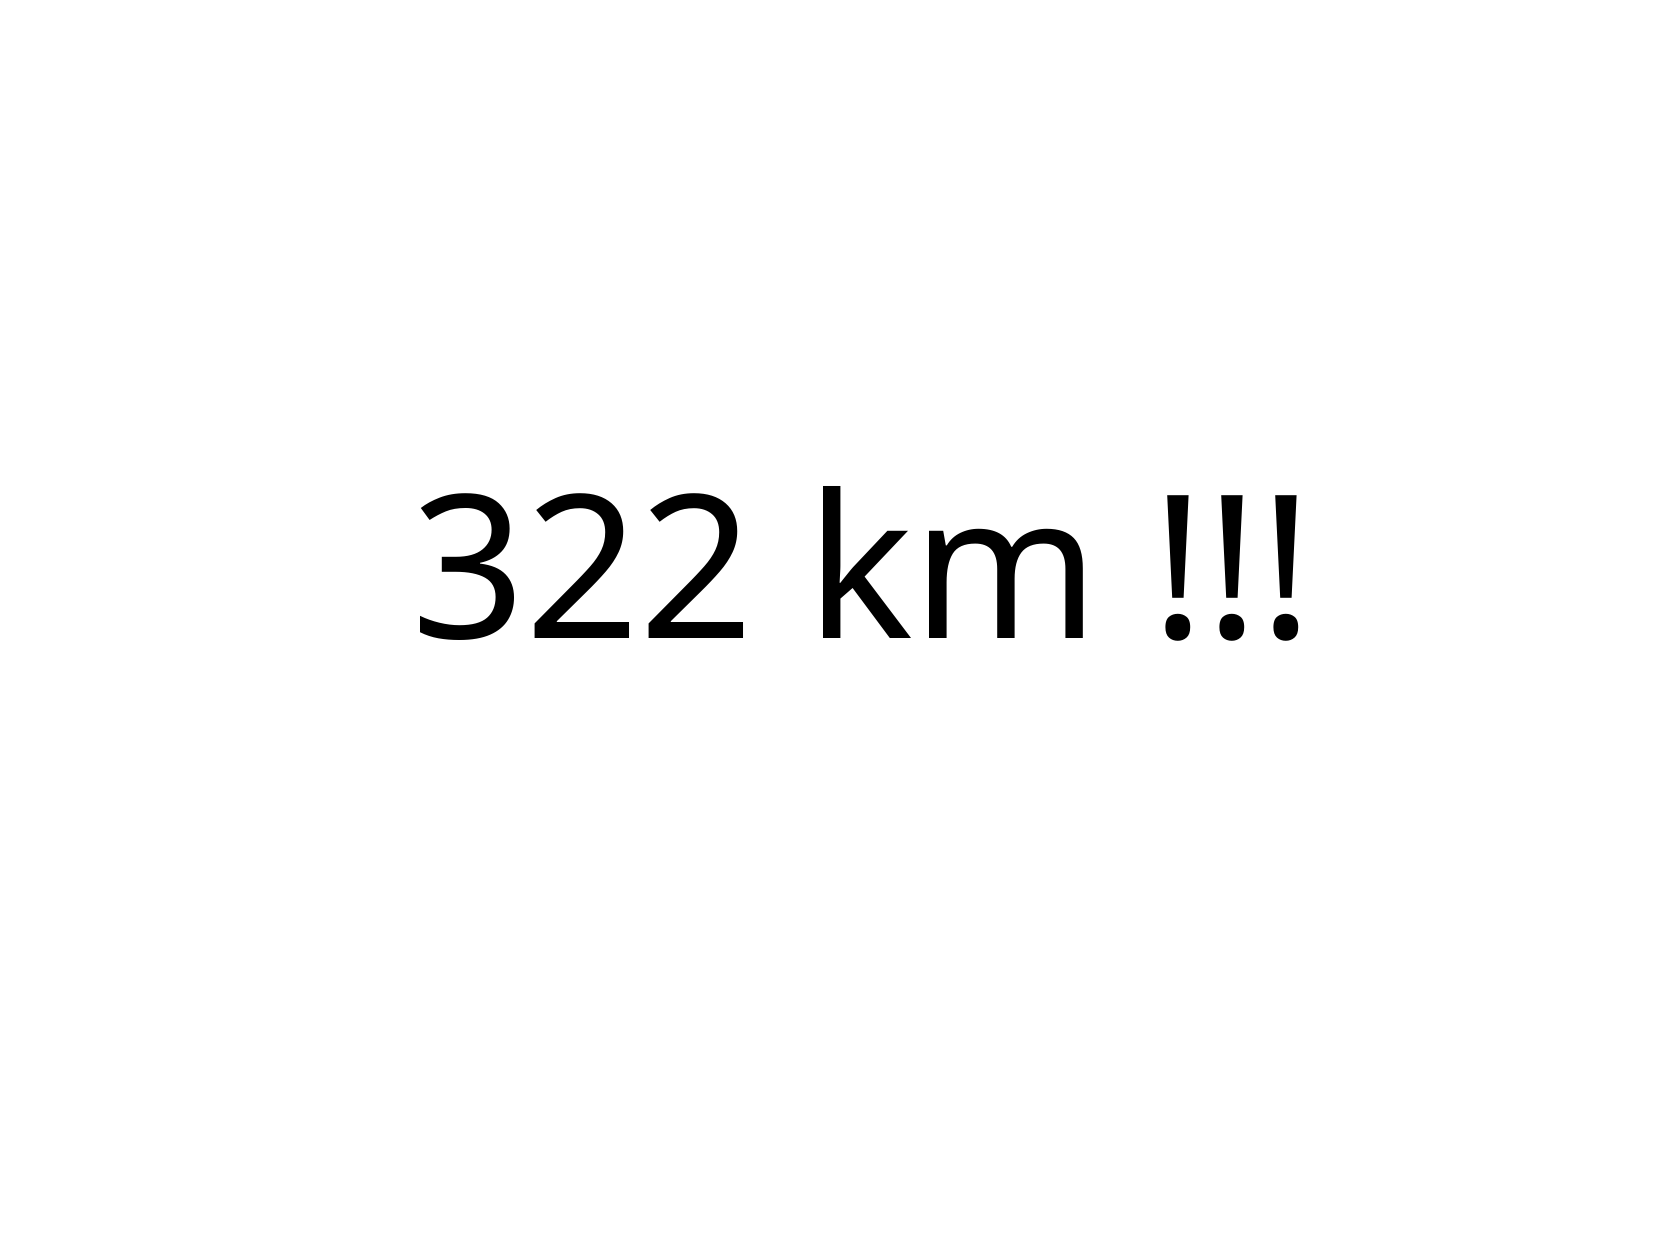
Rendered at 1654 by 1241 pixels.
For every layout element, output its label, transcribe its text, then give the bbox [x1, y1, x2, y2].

title 322 km !!! [118, 438, 1607, 683]
